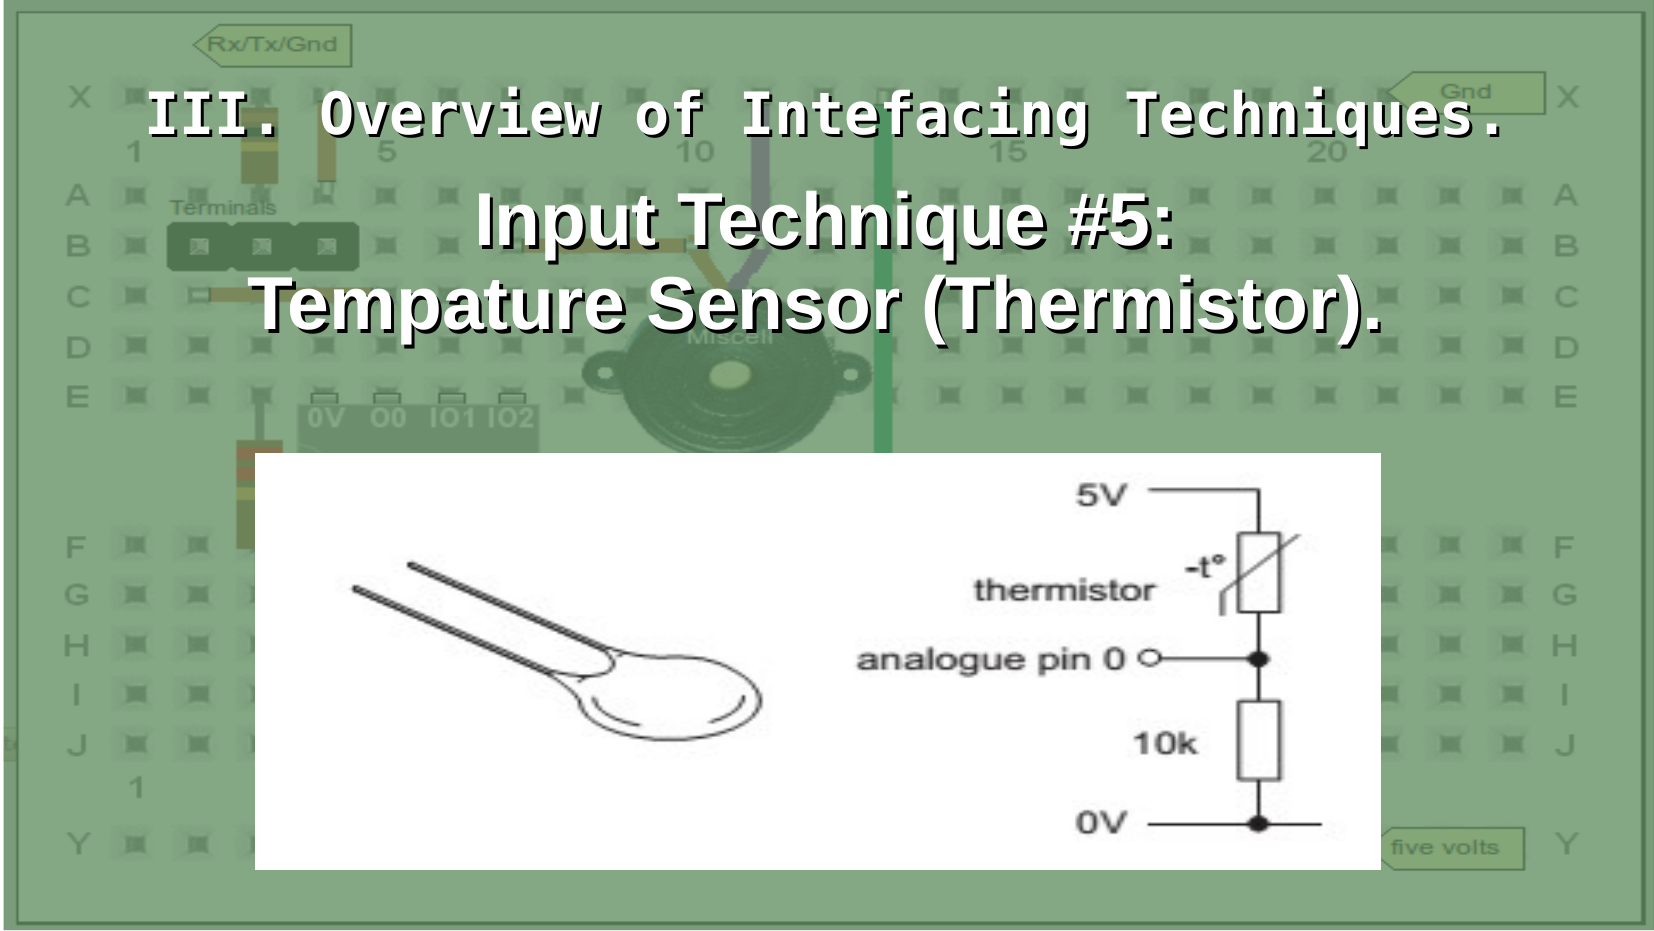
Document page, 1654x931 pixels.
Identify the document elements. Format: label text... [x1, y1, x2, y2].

picture [3, 0, 1654, 931]
subtitle Input Technique #5: Tempature Sensor (Thermistor). [71, 177, 1561, 886]
title III. Overview of Intefacing Techniques. [82, 28, 1571, 202]
